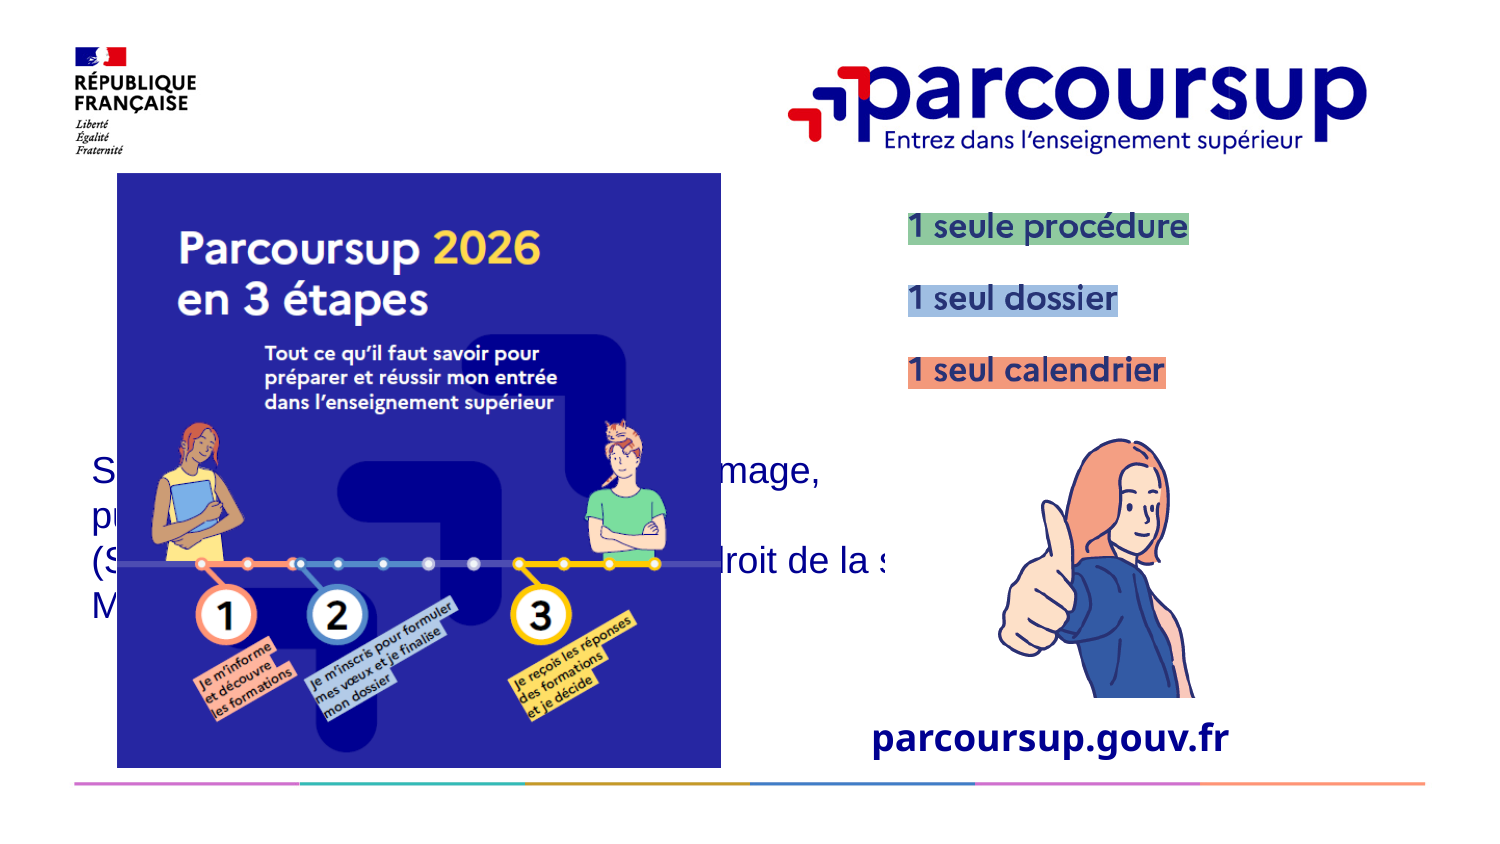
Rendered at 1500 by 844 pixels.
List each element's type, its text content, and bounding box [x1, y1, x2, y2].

text_box parcoursup.gouv.fr [856, 706, 1500, 767]
picture [0, 0, 1500, 844]
